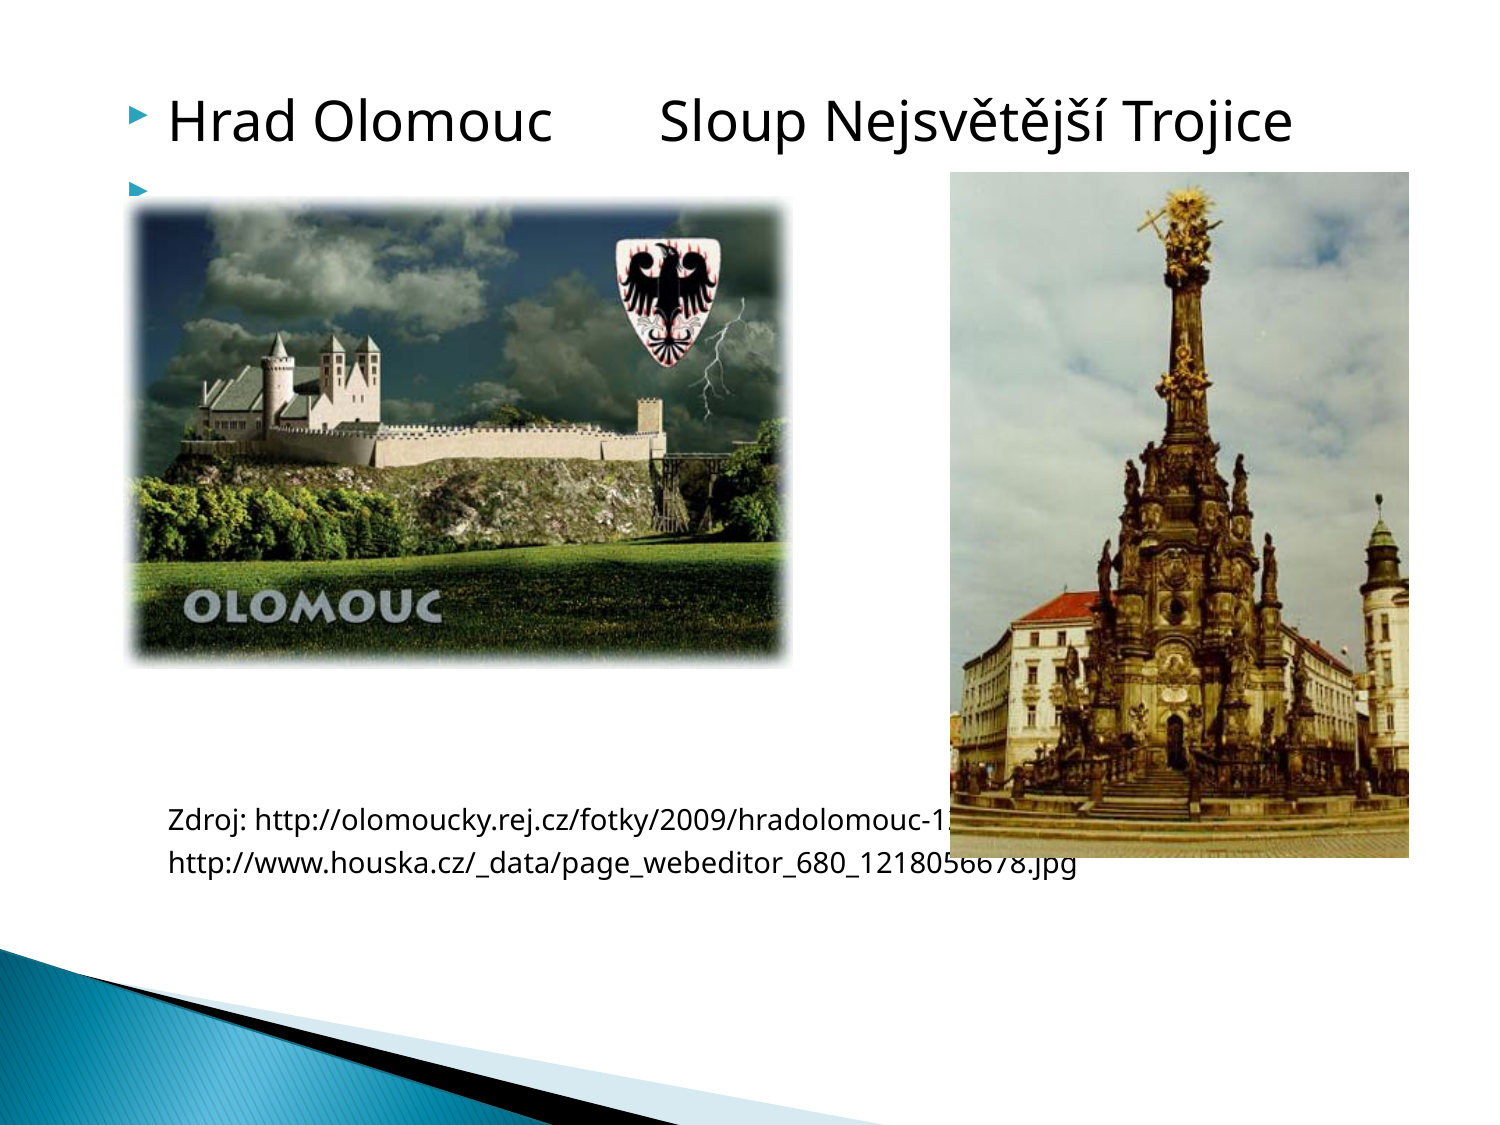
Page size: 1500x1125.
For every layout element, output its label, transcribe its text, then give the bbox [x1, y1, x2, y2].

list Hrad Olomouc Sloup Nejsvětější Trojice Zdroj: http://olomoucky.rej.cz/fotky/2009/hradolomouc-1220r.jpg http://www.houska.cz/_data/page_webeditor_680_1218056678.jpg [75, 78, 1426, 1005]
picture [950, 172, 1409, 858]
picture [123, 196, 793, 669]
